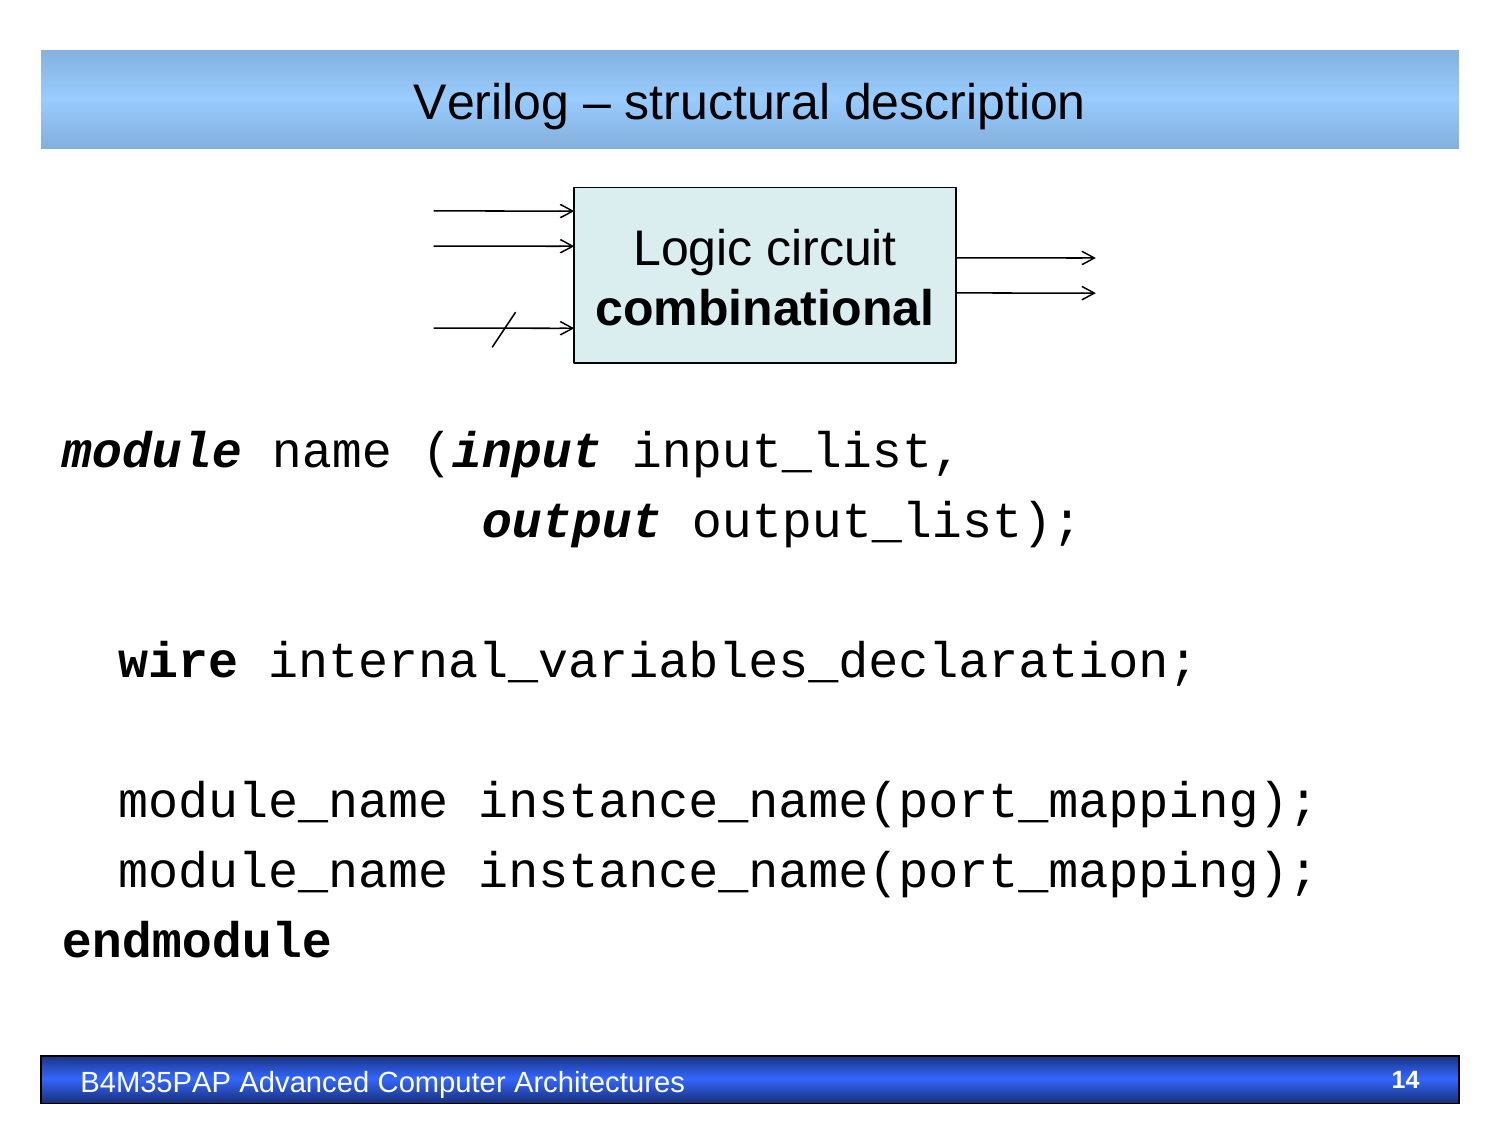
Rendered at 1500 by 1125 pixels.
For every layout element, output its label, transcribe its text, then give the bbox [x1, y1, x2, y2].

list module name (input input_list, output output_list); wire internal_variables_declaration; module_name instance_name(port_mapping); module_name instance_name(port_mapping); endmodule [46, 410, 1465, 1000]
text_box Logic circuit combinational [574, 187, 957, 364]
title Verilog – structural description [41, 50, 1459, 149]
